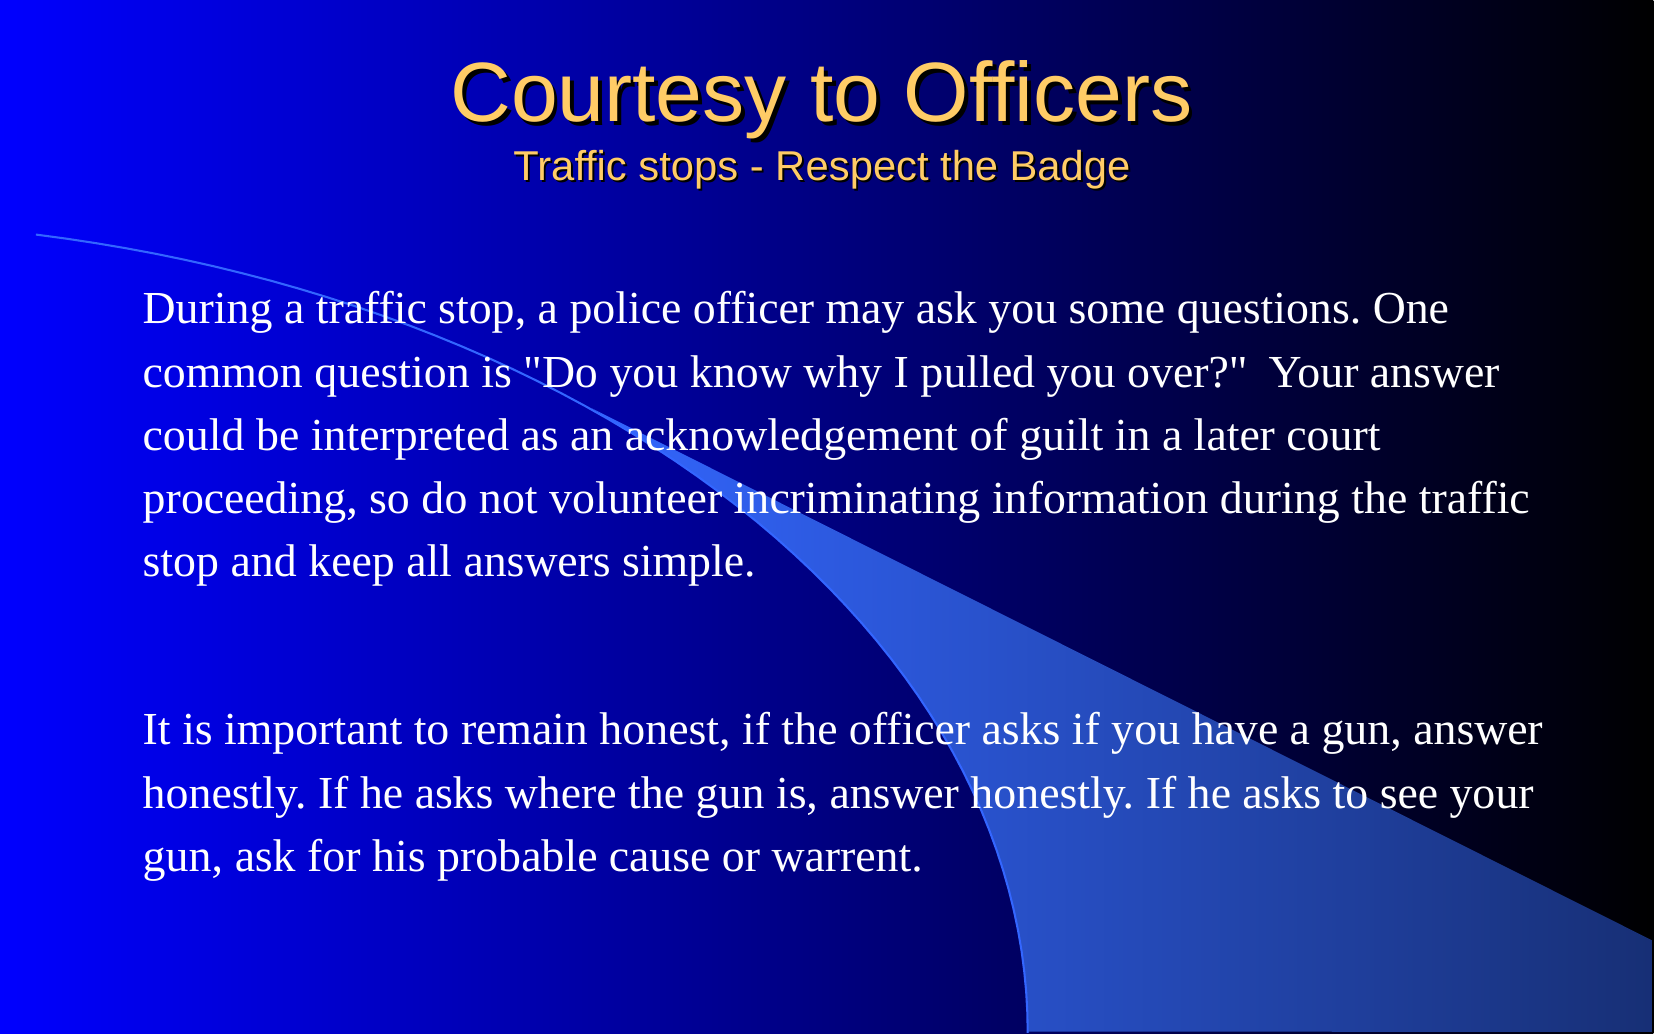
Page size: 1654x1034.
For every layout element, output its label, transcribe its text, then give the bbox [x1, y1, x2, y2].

title Courtesy to Officers Traffic stops - Respect the Badge [120, 30, 1525, 197]
list During a traffic stop, a police officer may ask you some questions. One common question is "Do you know why I pulled you over?" Your answer could be interpreted as an acknowledgement of guilt in a later court proceeding, so do not volunteer incriminating information during the traffic stop and keep all answers simple. It is important to remain honest, if the officer asks if you have a gun, answer honestly. If he asks where the gun is, answer honestly. If he asks to see your gun, ask for his probable cause or warrent. [91, 270, 1546, 886]
